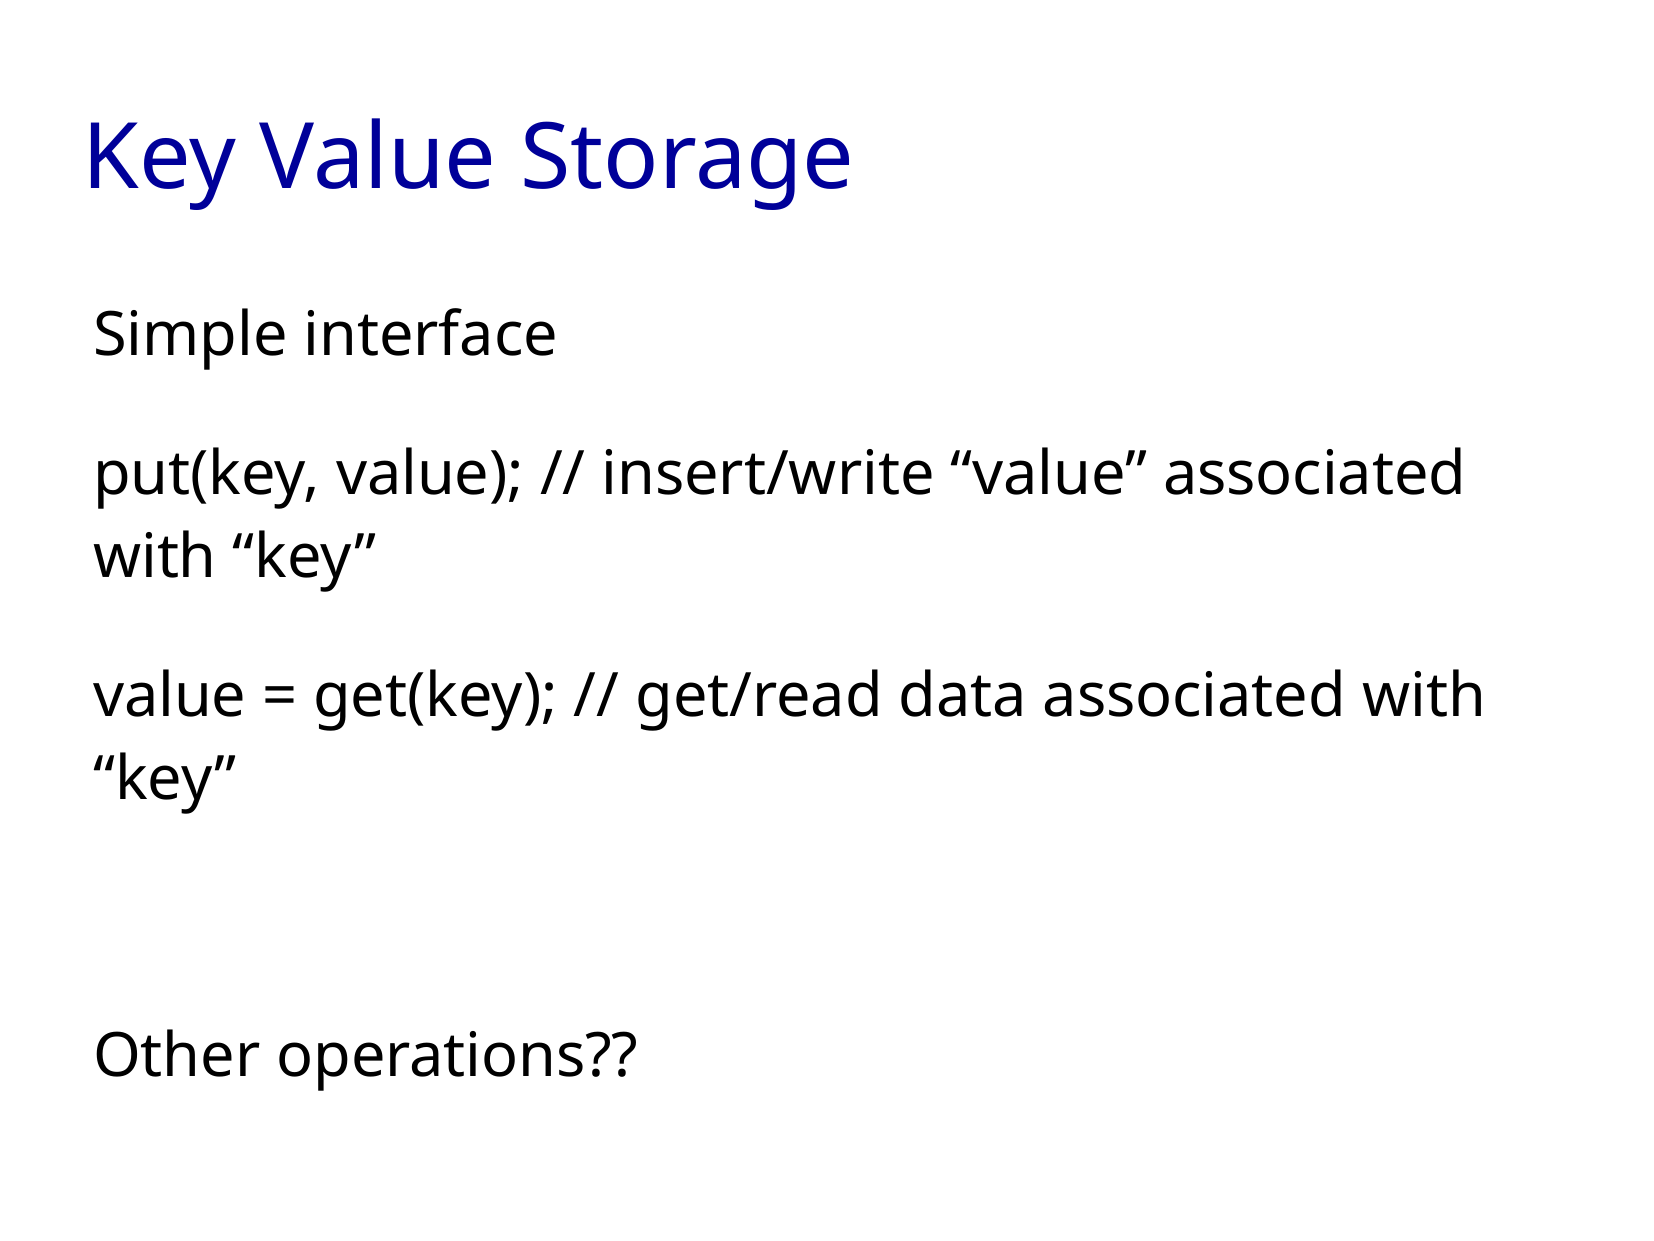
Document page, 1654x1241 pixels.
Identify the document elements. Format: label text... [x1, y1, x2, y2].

title Key Value Storage [82, 49, 1571, 257]
list Simple interface put(key, value); // insert/write “value” associated with “key” value = get(key); // get/read data associated with “key” Other operations?? [60, 290, 1571, 1096]
